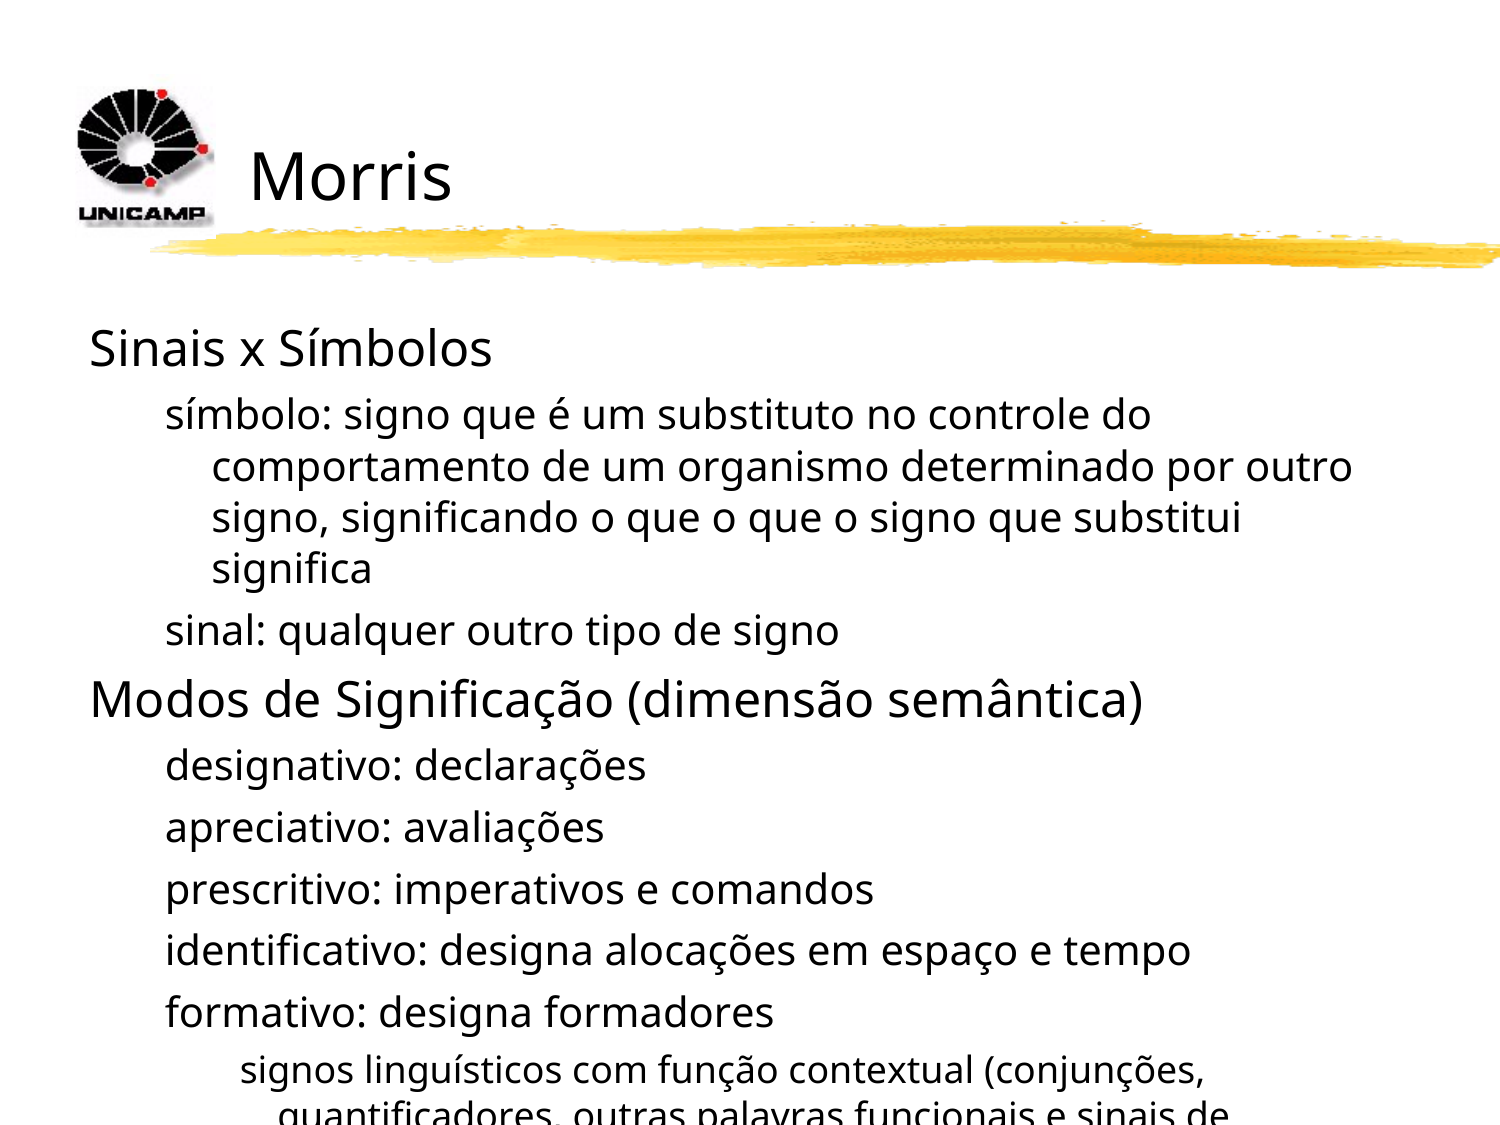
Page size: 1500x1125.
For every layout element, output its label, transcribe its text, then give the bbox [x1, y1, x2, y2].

picture [75, 74, 1500, 279]
list Sinais x Símbolos símbolo: signo que é um substituto no controle do comportamento de um organismo determinado por outro signo, significando o que o que o signo que substitui significa sinal: qualquer outro tipo de signo Modos de Significação (dimensão semântica) designativo: declarações apreciativo: avaliações prescritivo: imperativos e comandos identificativo: designa alocações em espaço e tempo formativo: designa formadores signos linguísticos com função contextual (conjunções, quantificadores, outras palavras funcionais e sinais de pontuação) [74, 309, 1417, 1014]
title Morris [233, 37, 1434, 225]
